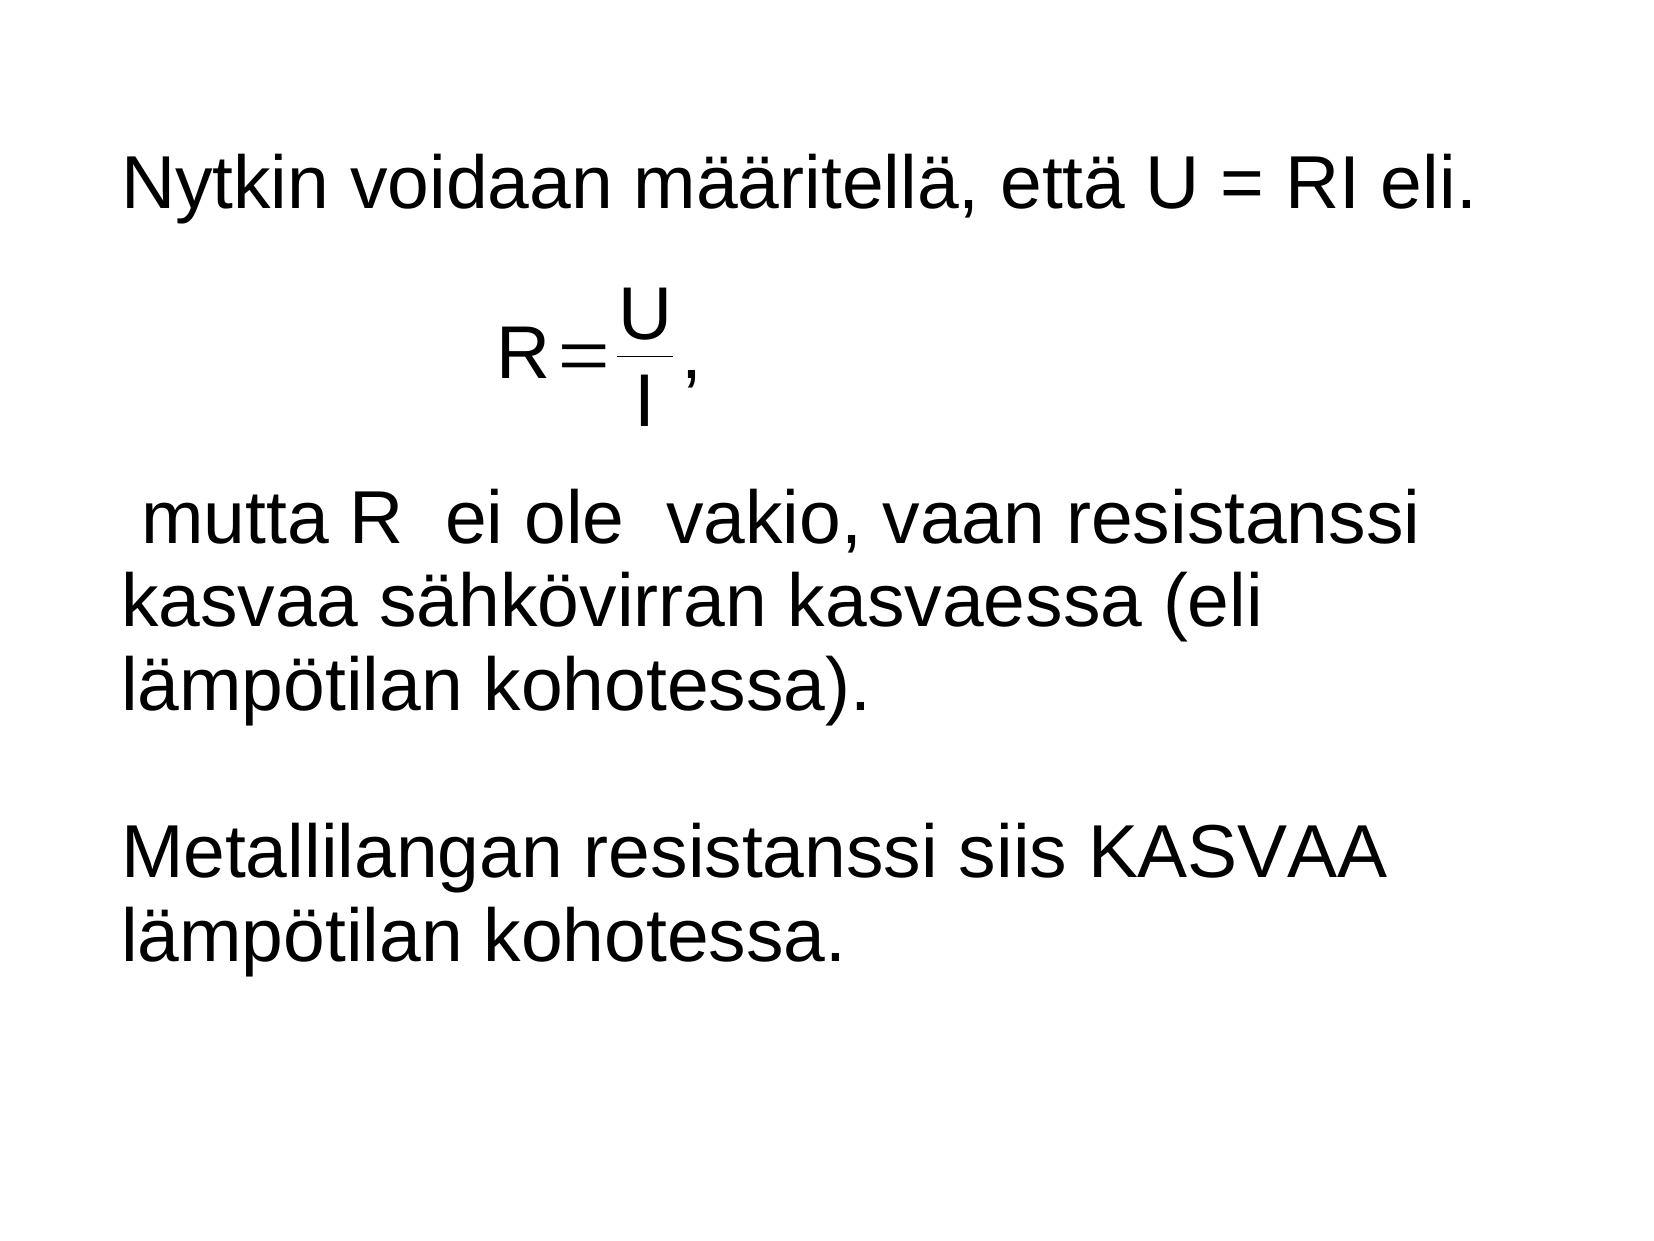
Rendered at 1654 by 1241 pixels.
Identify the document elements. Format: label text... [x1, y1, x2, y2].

text_box Nytkin voidaan määritellä, että U = RI eli. mutta R ei ole vakio, vaan resistanssi kasvaa sähkövirran kasvaessa (eli lämpötilan kohotessa). Metallilangan resistanssi siis KASVAA lämpötilan kohotessa. [106, 134, 1516, 993]
chart [489, 271, 709, 443]
